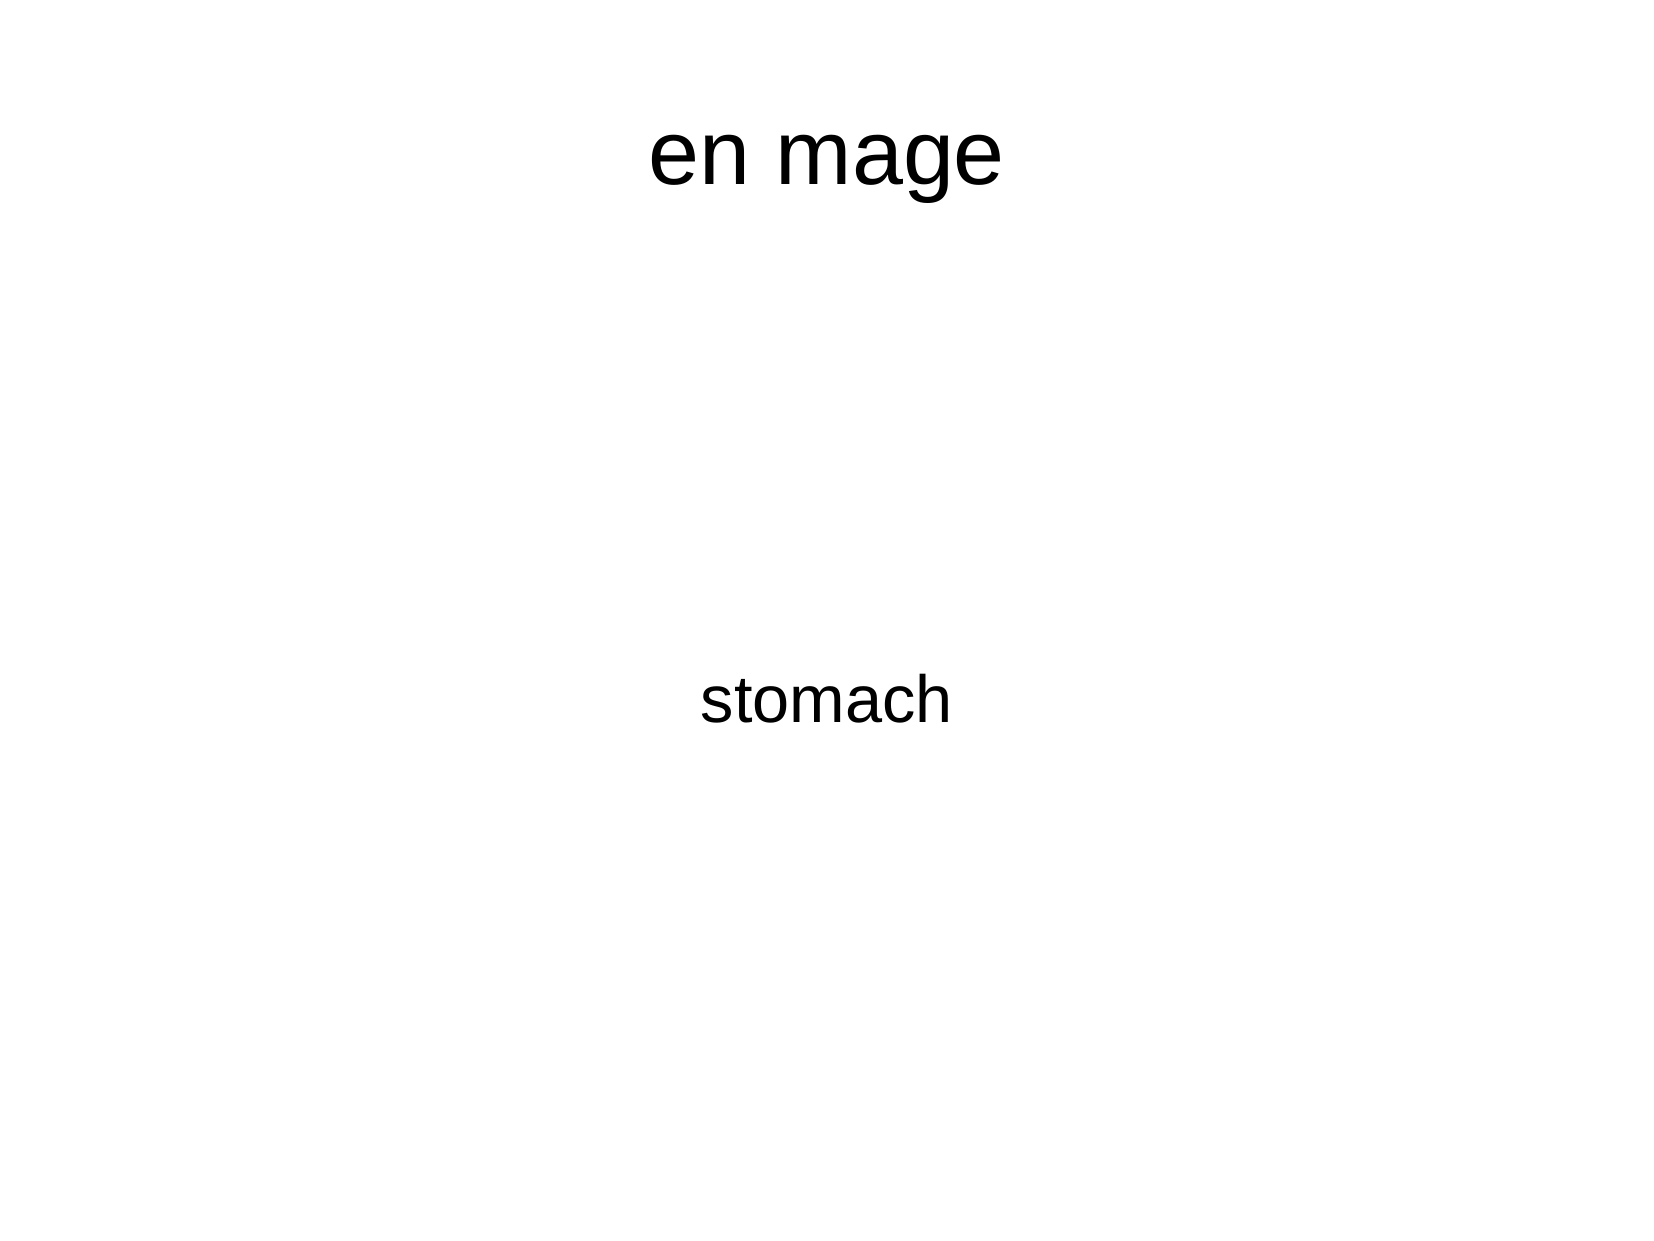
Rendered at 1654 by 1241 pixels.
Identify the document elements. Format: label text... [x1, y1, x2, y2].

subtitle stomach [82, 297, 1571, 1102]
title en mage [82, 56, 1571, 250]
